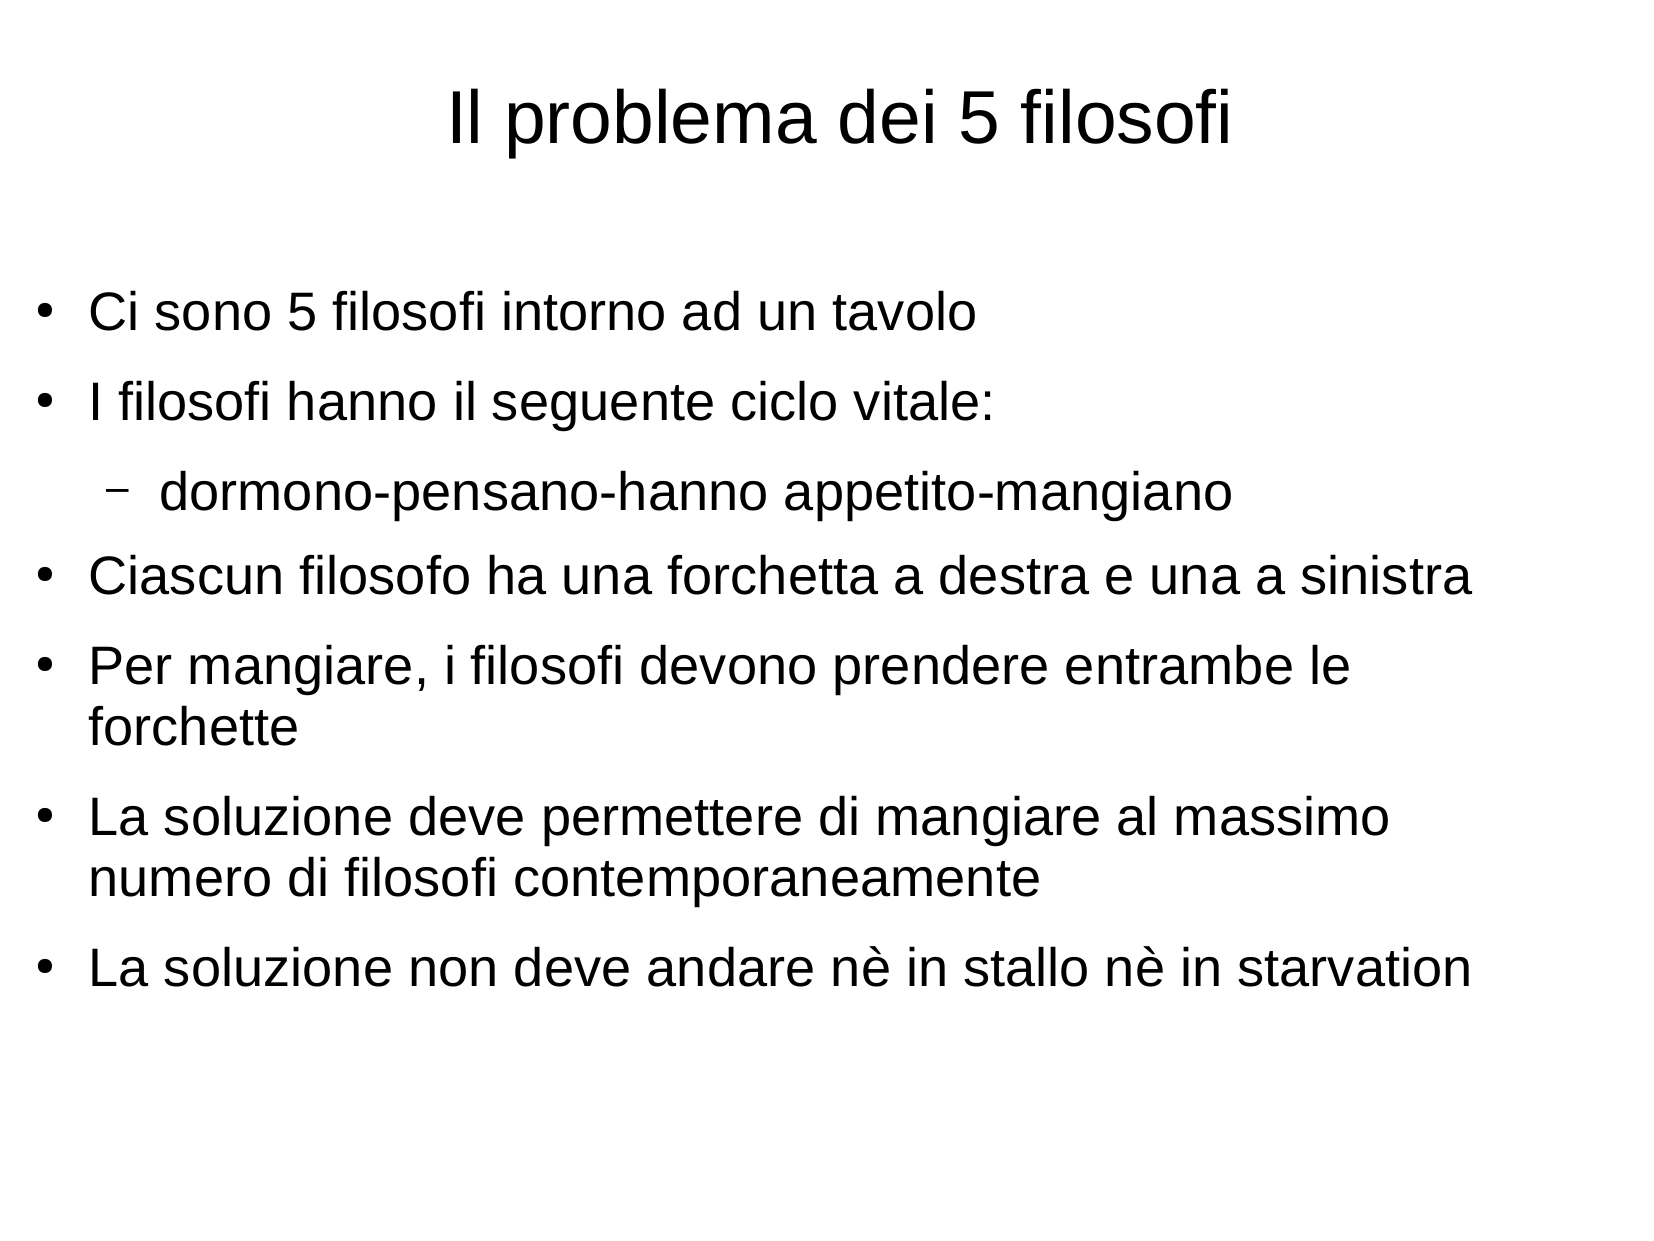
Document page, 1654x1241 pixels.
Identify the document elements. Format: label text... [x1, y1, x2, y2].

title Il problema dei 5 filosofi [82, 13, 1571, 222]
list Ci sono 5 filosofi intorno ad un tavolo I filosofi hanno il seguente ciclo vitale: dormono-pensano-hanno appetito-mangiano Ciascun filosofo ha una forchetta a destra e una a sinistra Per mangiare, i filosofi devono prendere entrambe le forchette La soluzione deve permettere di mangiare al massimo numero di filosofi contemporaneamente La soluzione non deve andare nè in stallo nè in starvation [17, 221, 1561, 1171]
